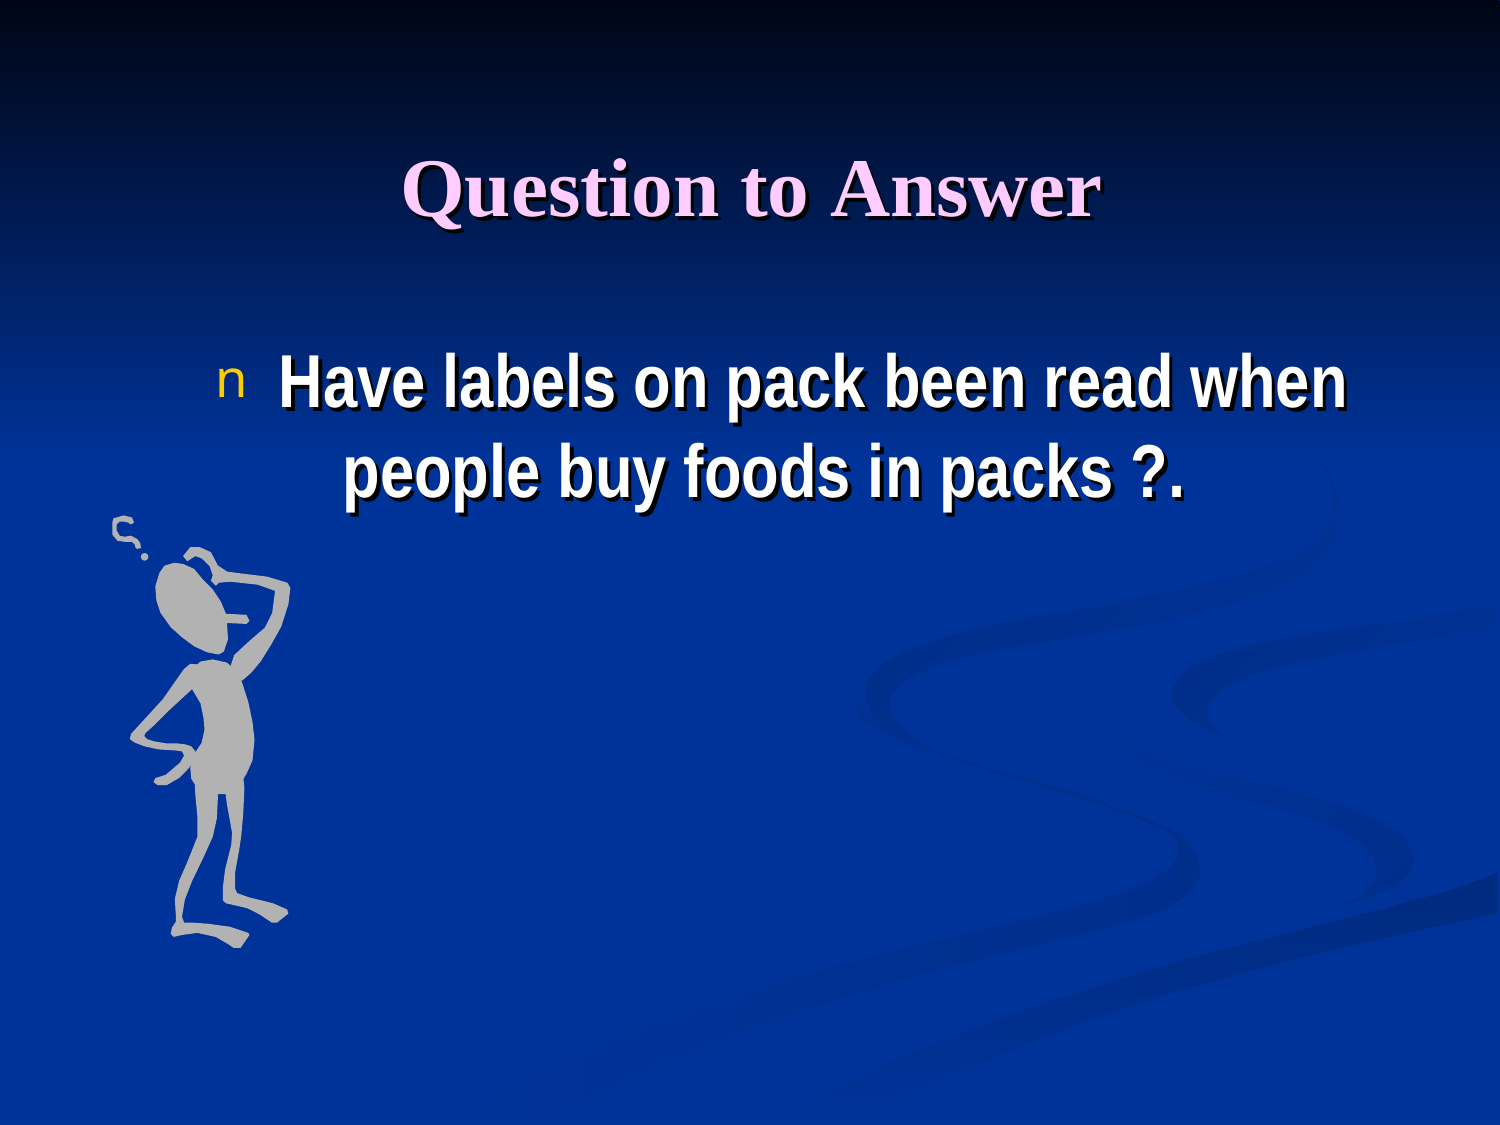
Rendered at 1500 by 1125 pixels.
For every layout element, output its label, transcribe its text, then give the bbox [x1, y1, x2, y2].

list Have labels on pack been read when people buy foods in packs ?. [200, 324, 1425, 1004]
title Question to Answer [76, 113, 1427, 254]
picture [112, 515, 291, 948]
